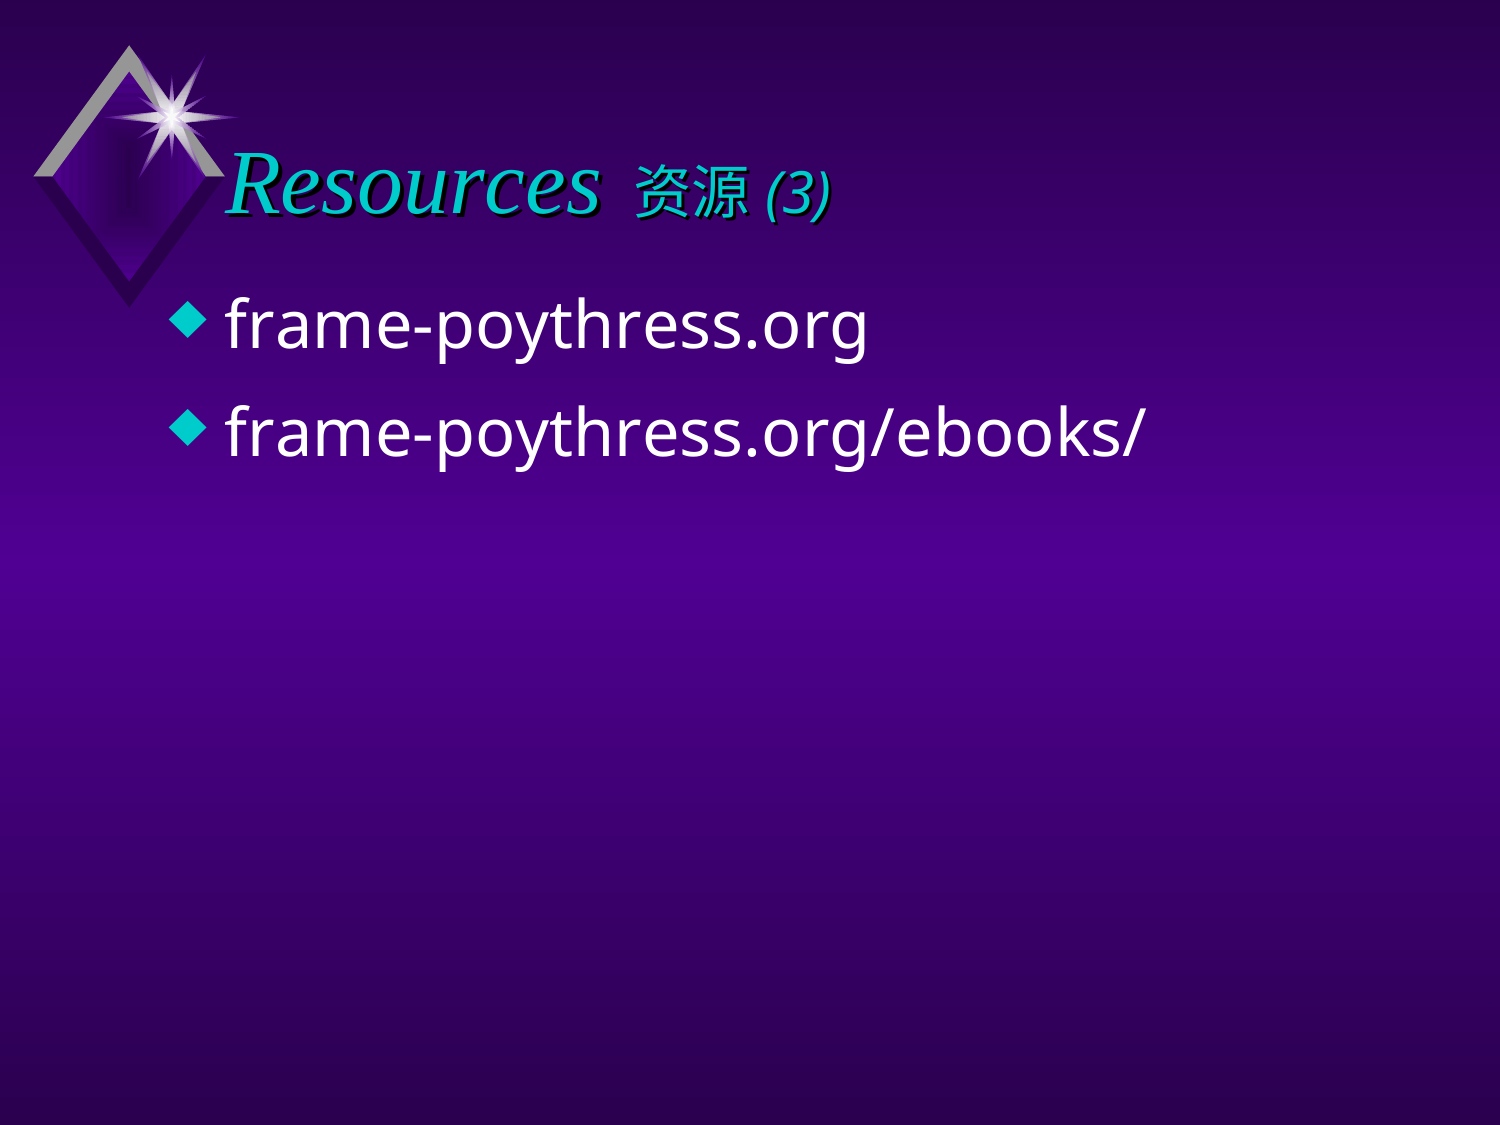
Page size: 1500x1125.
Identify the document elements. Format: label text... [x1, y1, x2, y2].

title Resources 资源(3) [224, 65, 1388, 277]
list frame-poythress.org frame-poythress.org/ebooks/ [112, 277, 1388, 1035]
